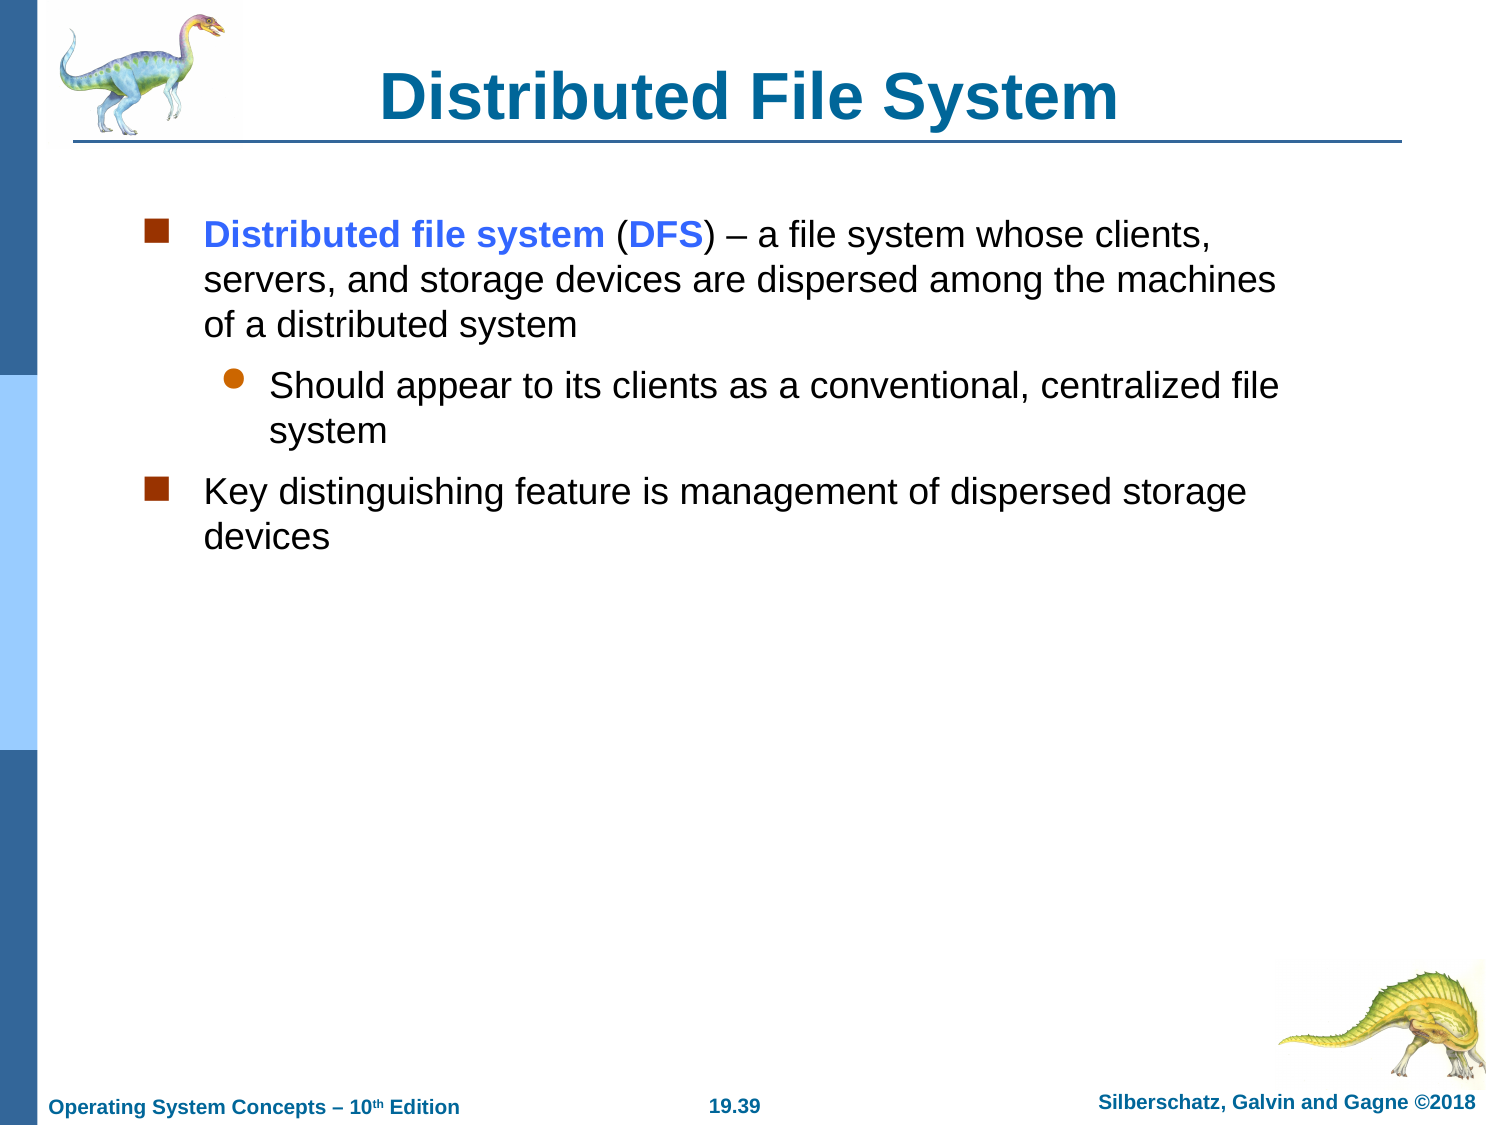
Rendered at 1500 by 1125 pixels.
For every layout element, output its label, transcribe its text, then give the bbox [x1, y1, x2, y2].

picture [46, 0, 243, 149]
picture [1415, 1094, 1423, 1099]
title Distributed File System [75, 45, 1426, 141]
picture [1275, 959, 1486, 1090]
list Distributed file system (DFS) – a file system whose clients, servers, and storage devices are dispersed among the machines of a distributed system Should appear to its clients as a conventional, centralized file system Key distinguishing feature is management of dispersed storage devices [132, 202, 1320, 946]
